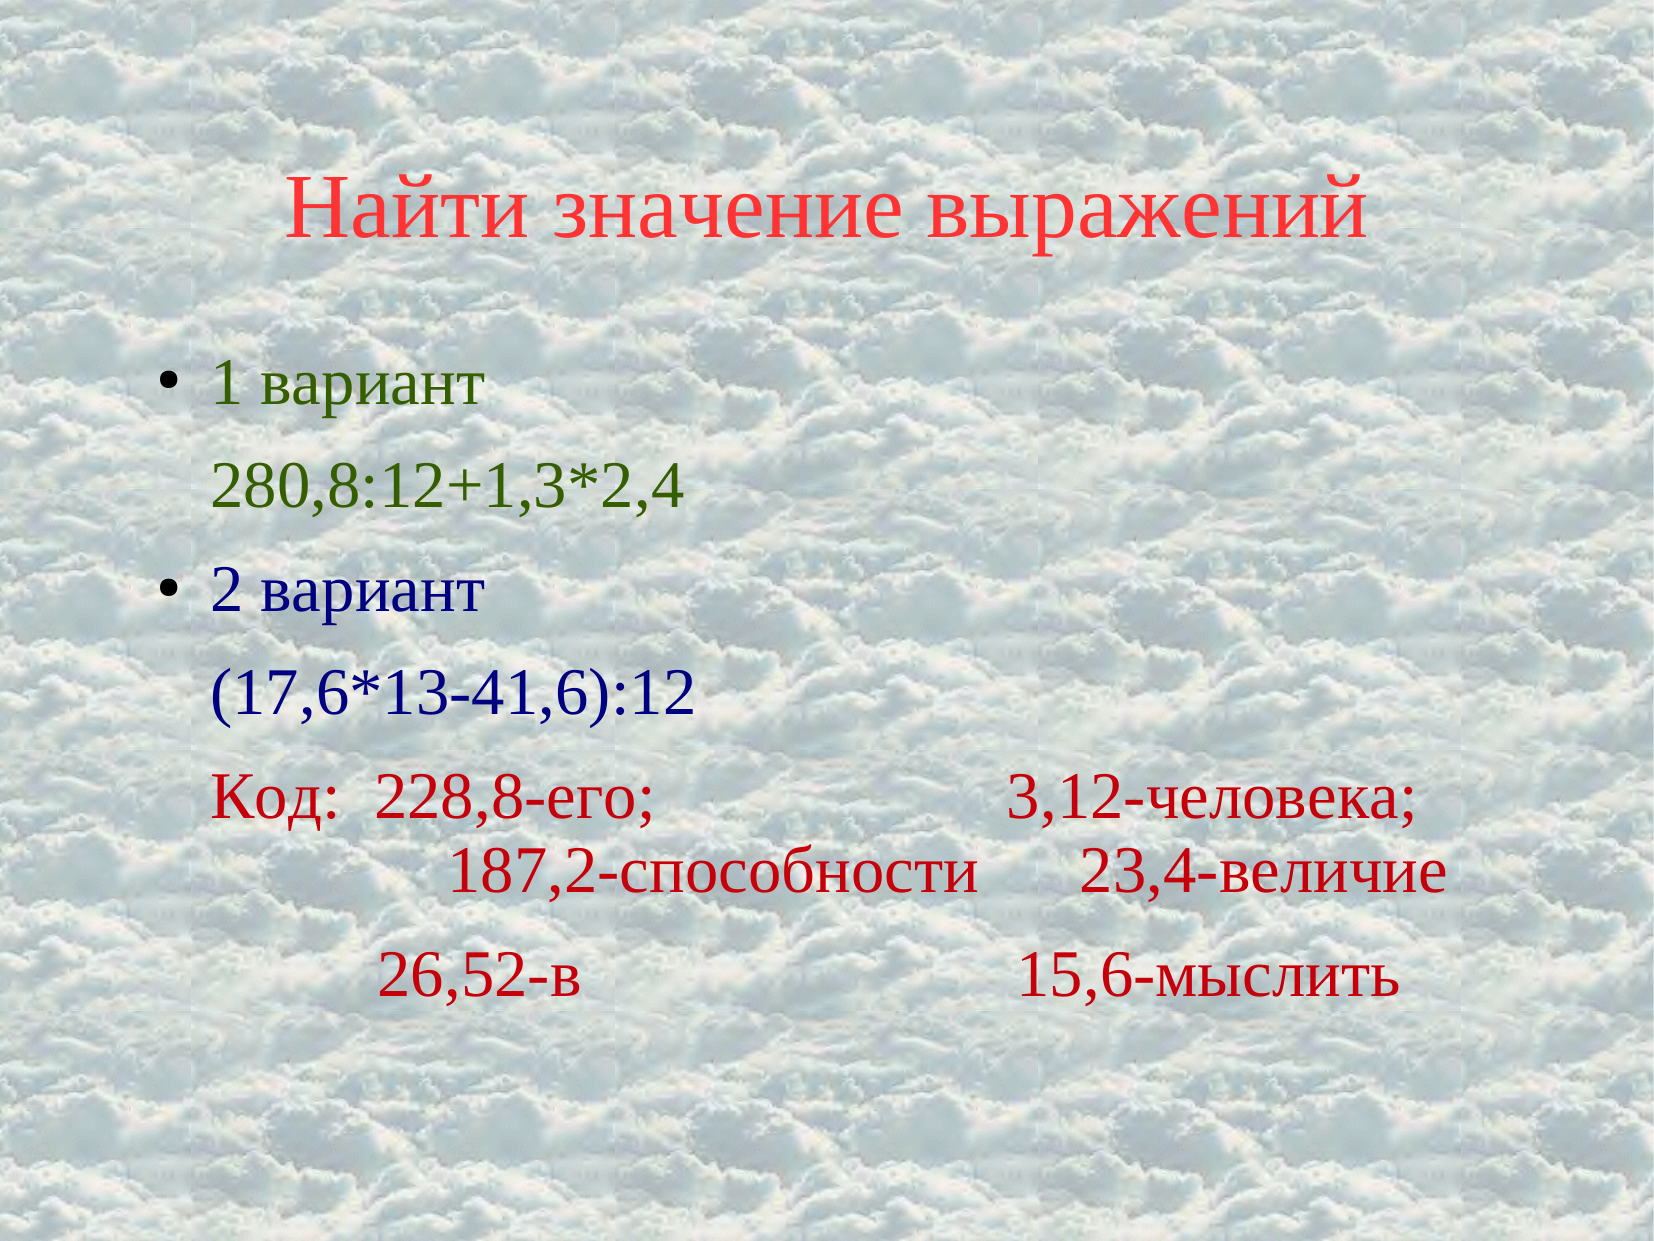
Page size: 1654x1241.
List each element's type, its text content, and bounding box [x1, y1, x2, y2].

list 1 вариант 280,8:12+1,3*2,4 2 вариант (17,6*13-41,6):12 Код: 228,8-его; 3,12-человека; 187,2-способности 23,4-величие 26,52-в 15,6-мыслить [121, 344, 1534, 1164]
title Найти значение выражений [121, 102, 1534, 311]
picture [0, 0, 1654, 1241]
